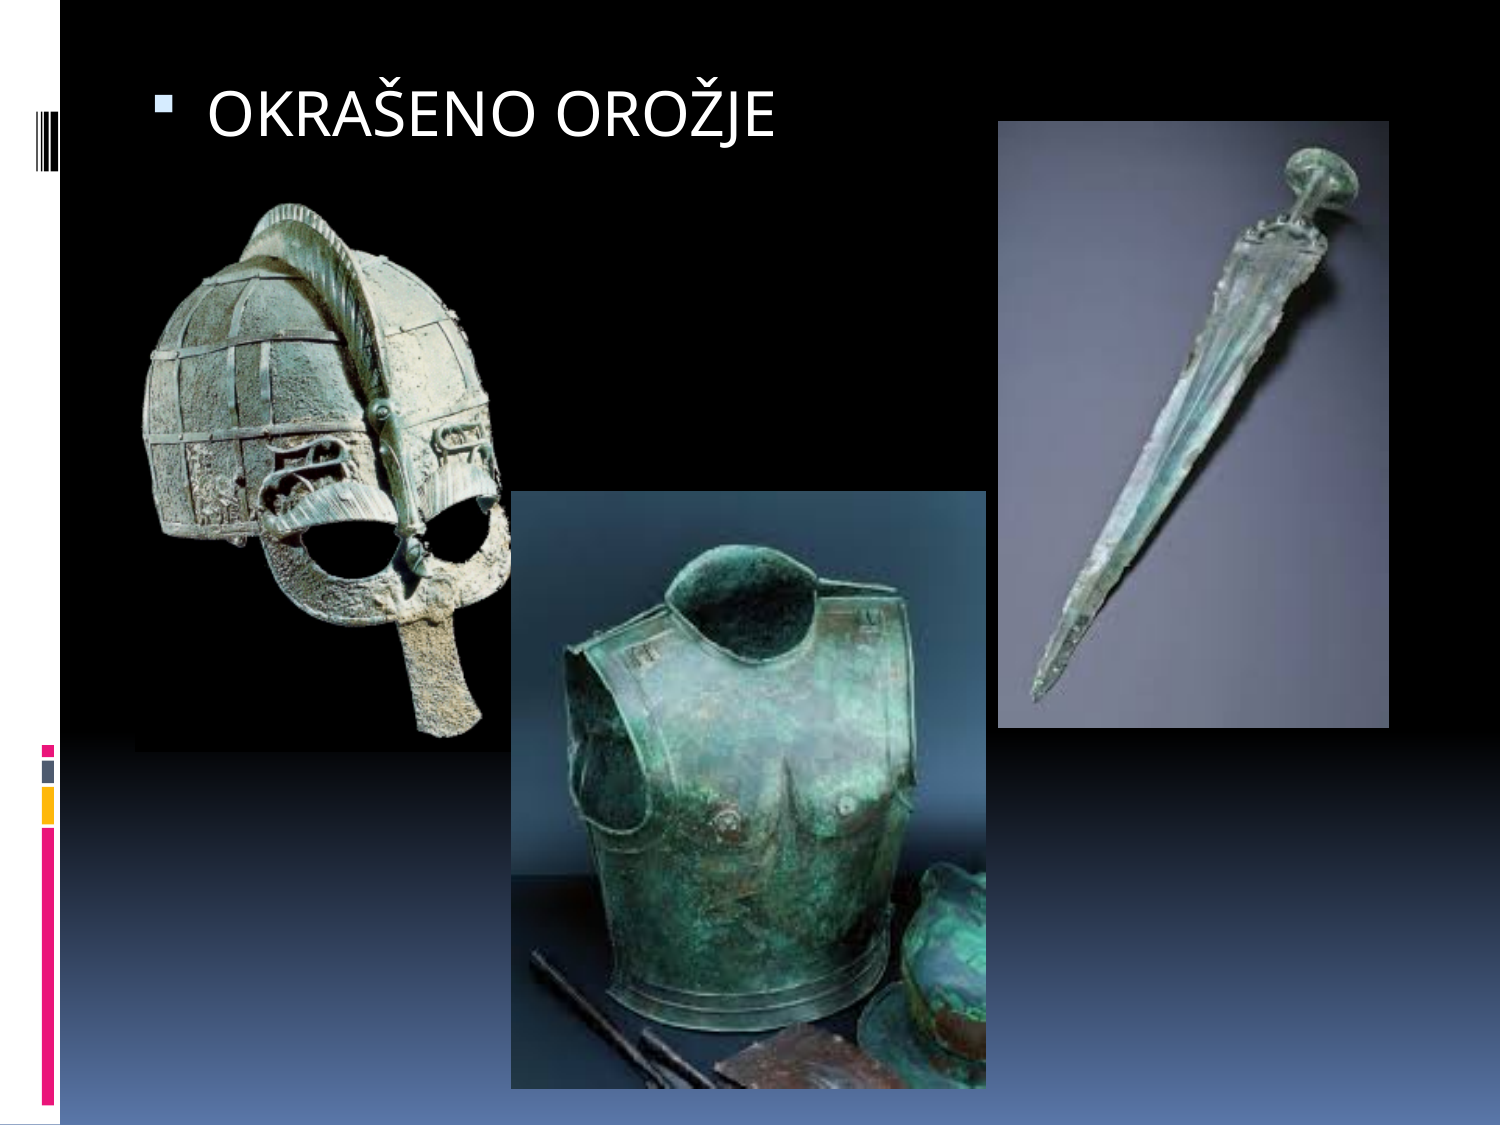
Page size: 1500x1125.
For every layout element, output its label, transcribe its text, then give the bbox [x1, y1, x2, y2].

picture [998, 121, 1389, 728]
list OKRAŠENO OROŽJE [123, 66, 1425, 1043]
picture [135, 196, 986, 1089]
